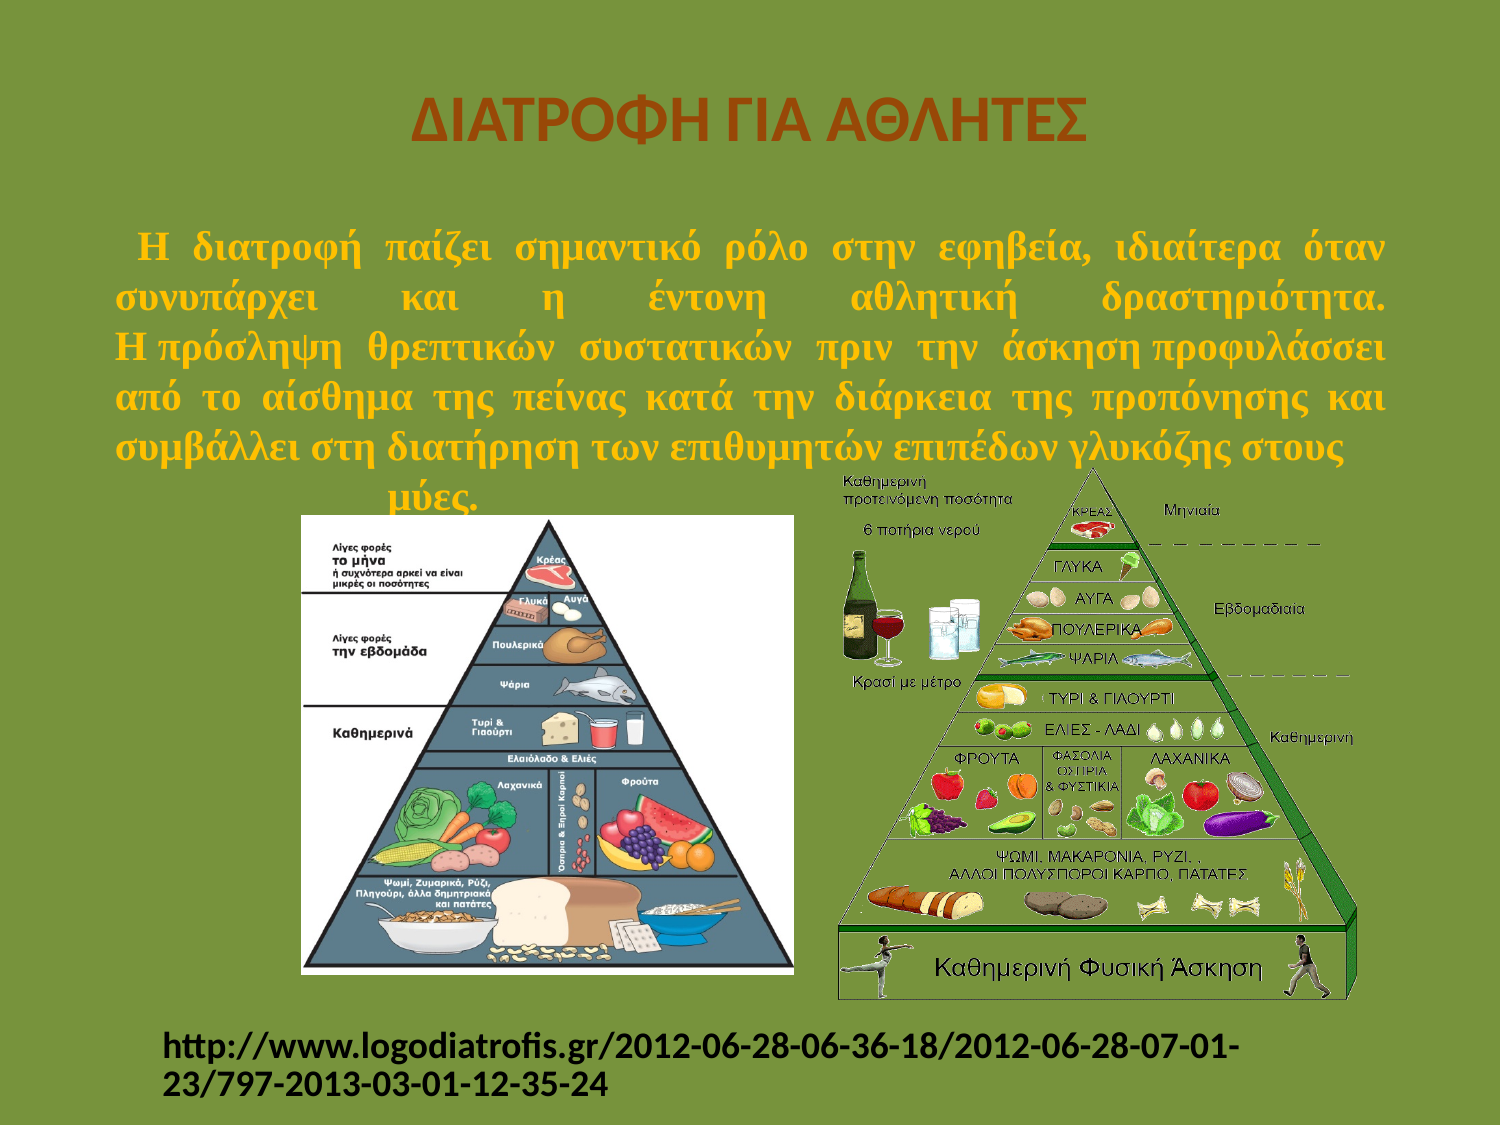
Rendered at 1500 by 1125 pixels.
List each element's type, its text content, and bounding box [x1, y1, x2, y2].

text_box http://www.logodiatrofis.gr/2012-06-28-06-36-18/2012-06-28-07-01-23/797-2013-03-01-12-35-24 [147, 1023, 1376, 1125]
list Η διατροφή παίζει σημαντικό ρόλο στην εφηβεία, ιδιαίτερα όταν συνυπάρχει και η έντονη αθλητική δραστηριότητα. Η πρόσληψη θρεπτικών συστατικών πριν την άσκηση προφυλάσσει από το αίσθημα της πείνας κατά την διάρκεια της προπόνησης και συμβάλλει στη διατήρηση των επιθυμητών επιπέδων γλυκόζης στους μύες. [100, 160, 1402, 551]
title ΔΙΑΤΡΟΦΗ ΓΙΑ ΑΘΛΗΤΕΣ [75, 45, 1425, 185]
picture [838, 467, 1357, 1000]
picture [301, 515, 794, 976]
